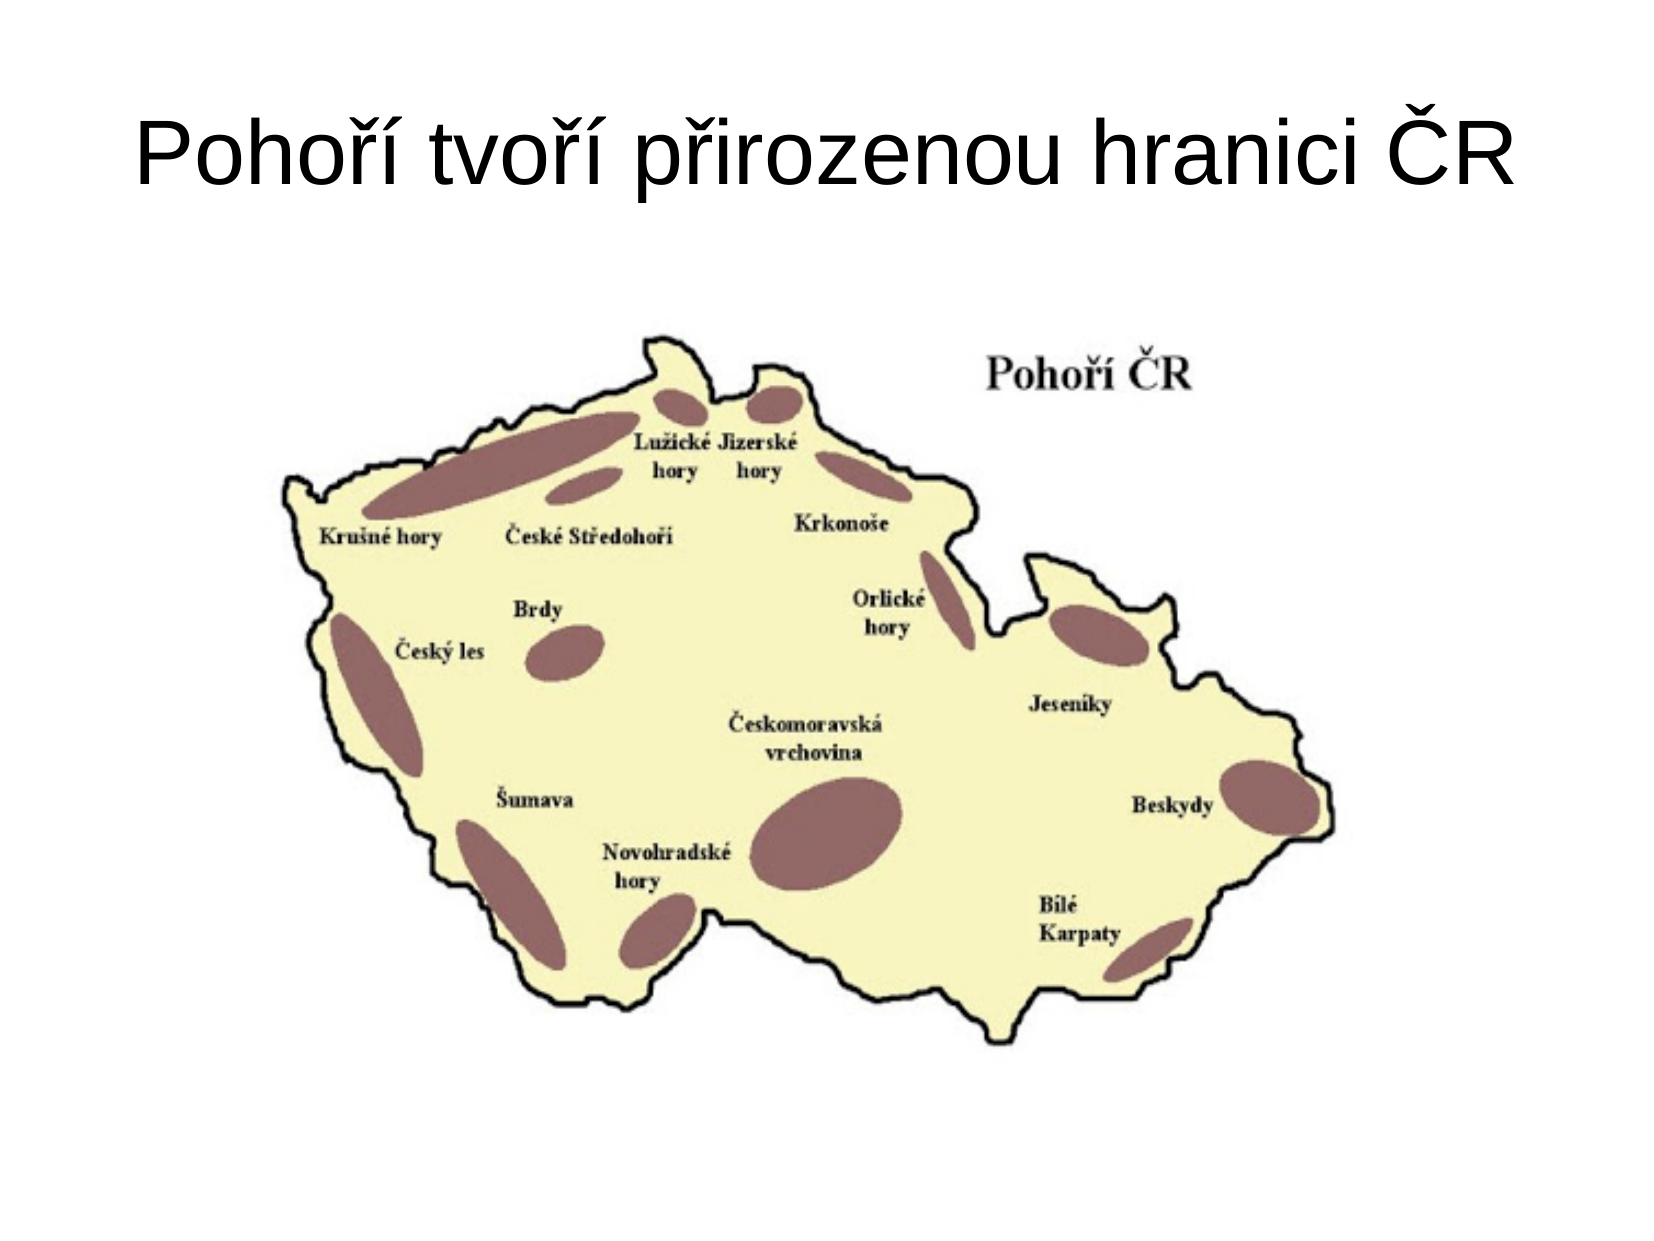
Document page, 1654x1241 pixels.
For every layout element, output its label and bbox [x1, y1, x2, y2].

text_box [82, 23, 1571, 1182]
picture [248, 318, 1371, 1063]
